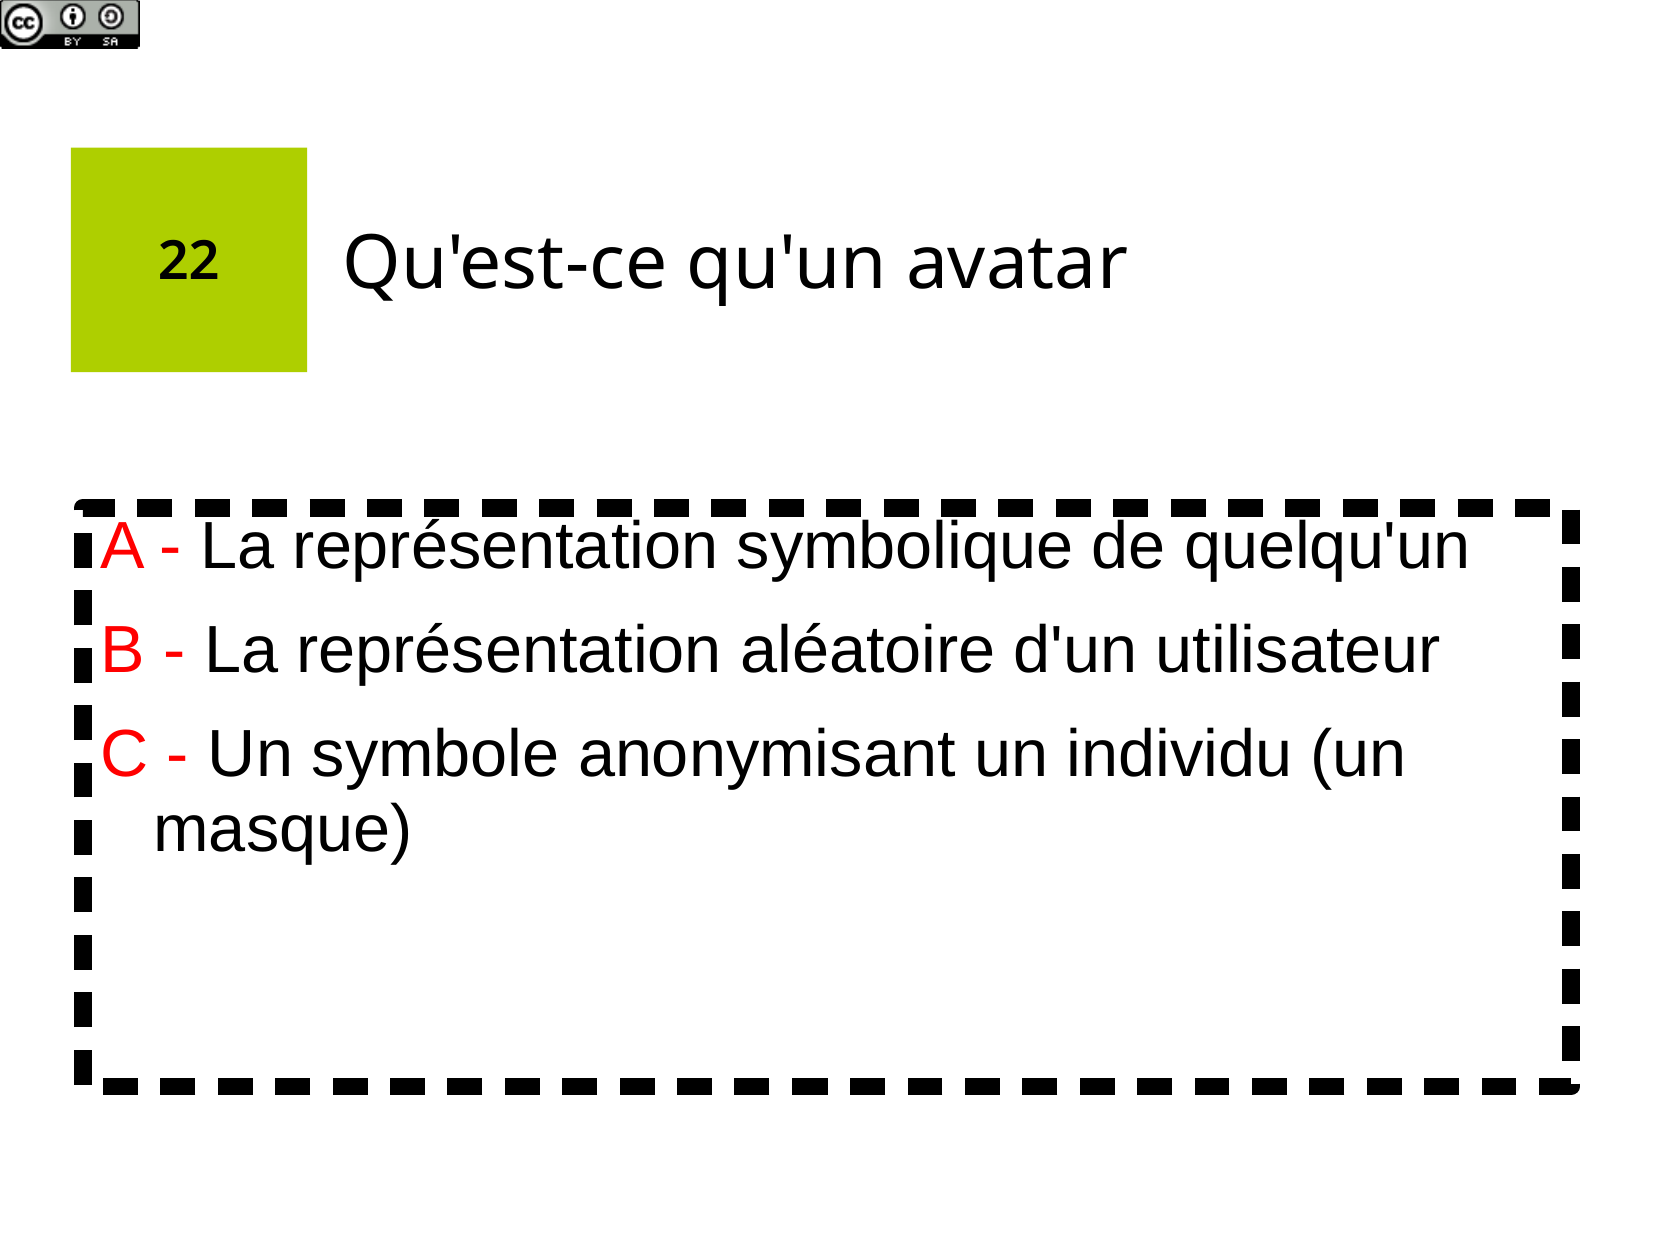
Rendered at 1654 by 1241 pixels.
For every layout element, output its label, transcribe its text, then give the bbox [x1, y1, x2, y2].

list La représentation symbolique de quelqu'un La représentation aléatoire d'un utilisateur Un symbole anonymisant un individu (un masque) [82, 507, 1571, 1087]
picture [0, 0, 140, 49]
title Qu'est-ce qu'un avatar [342, 59, 1571, 461]
